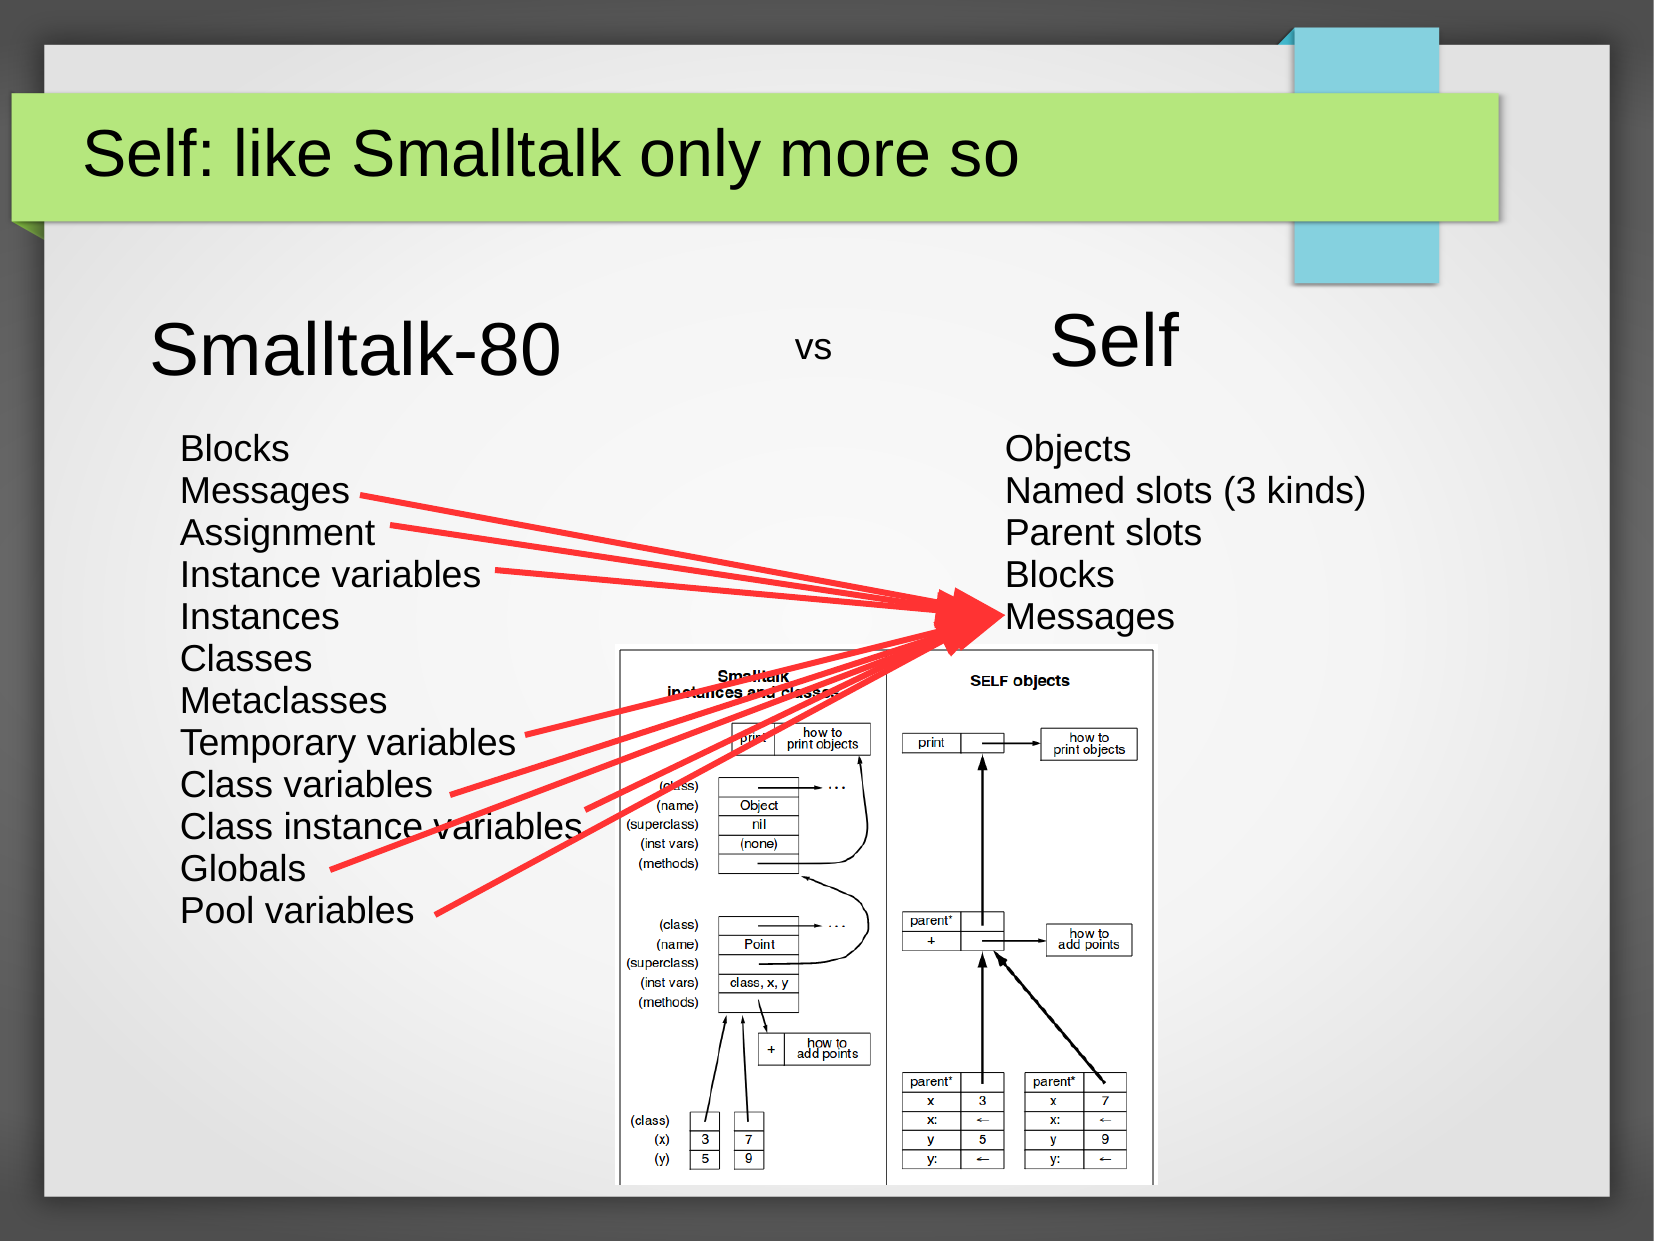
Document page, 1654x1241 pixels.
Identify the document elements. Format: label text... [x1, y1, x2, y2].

text_box Self [1035, 291, 1321, 391]
text_box vs [780, 318, 886, 376]
text_box Objects Named slots (3 kinds) Parent slots Blocks Messages [990, 420, 1561, 645]
title Self: like Smalltalk only more so [82, 94, 1264, 213]
picture [0, 0, 1654, 1241]
text_box Blocks Messages Assignment Instance variables Instances Classes Metaclasses Temporary variables Class variables Class instance variables Globals Pool variables [165, 420, 781, 939]
text_box Smalltalk-80 [135, 300, 586, 399]
